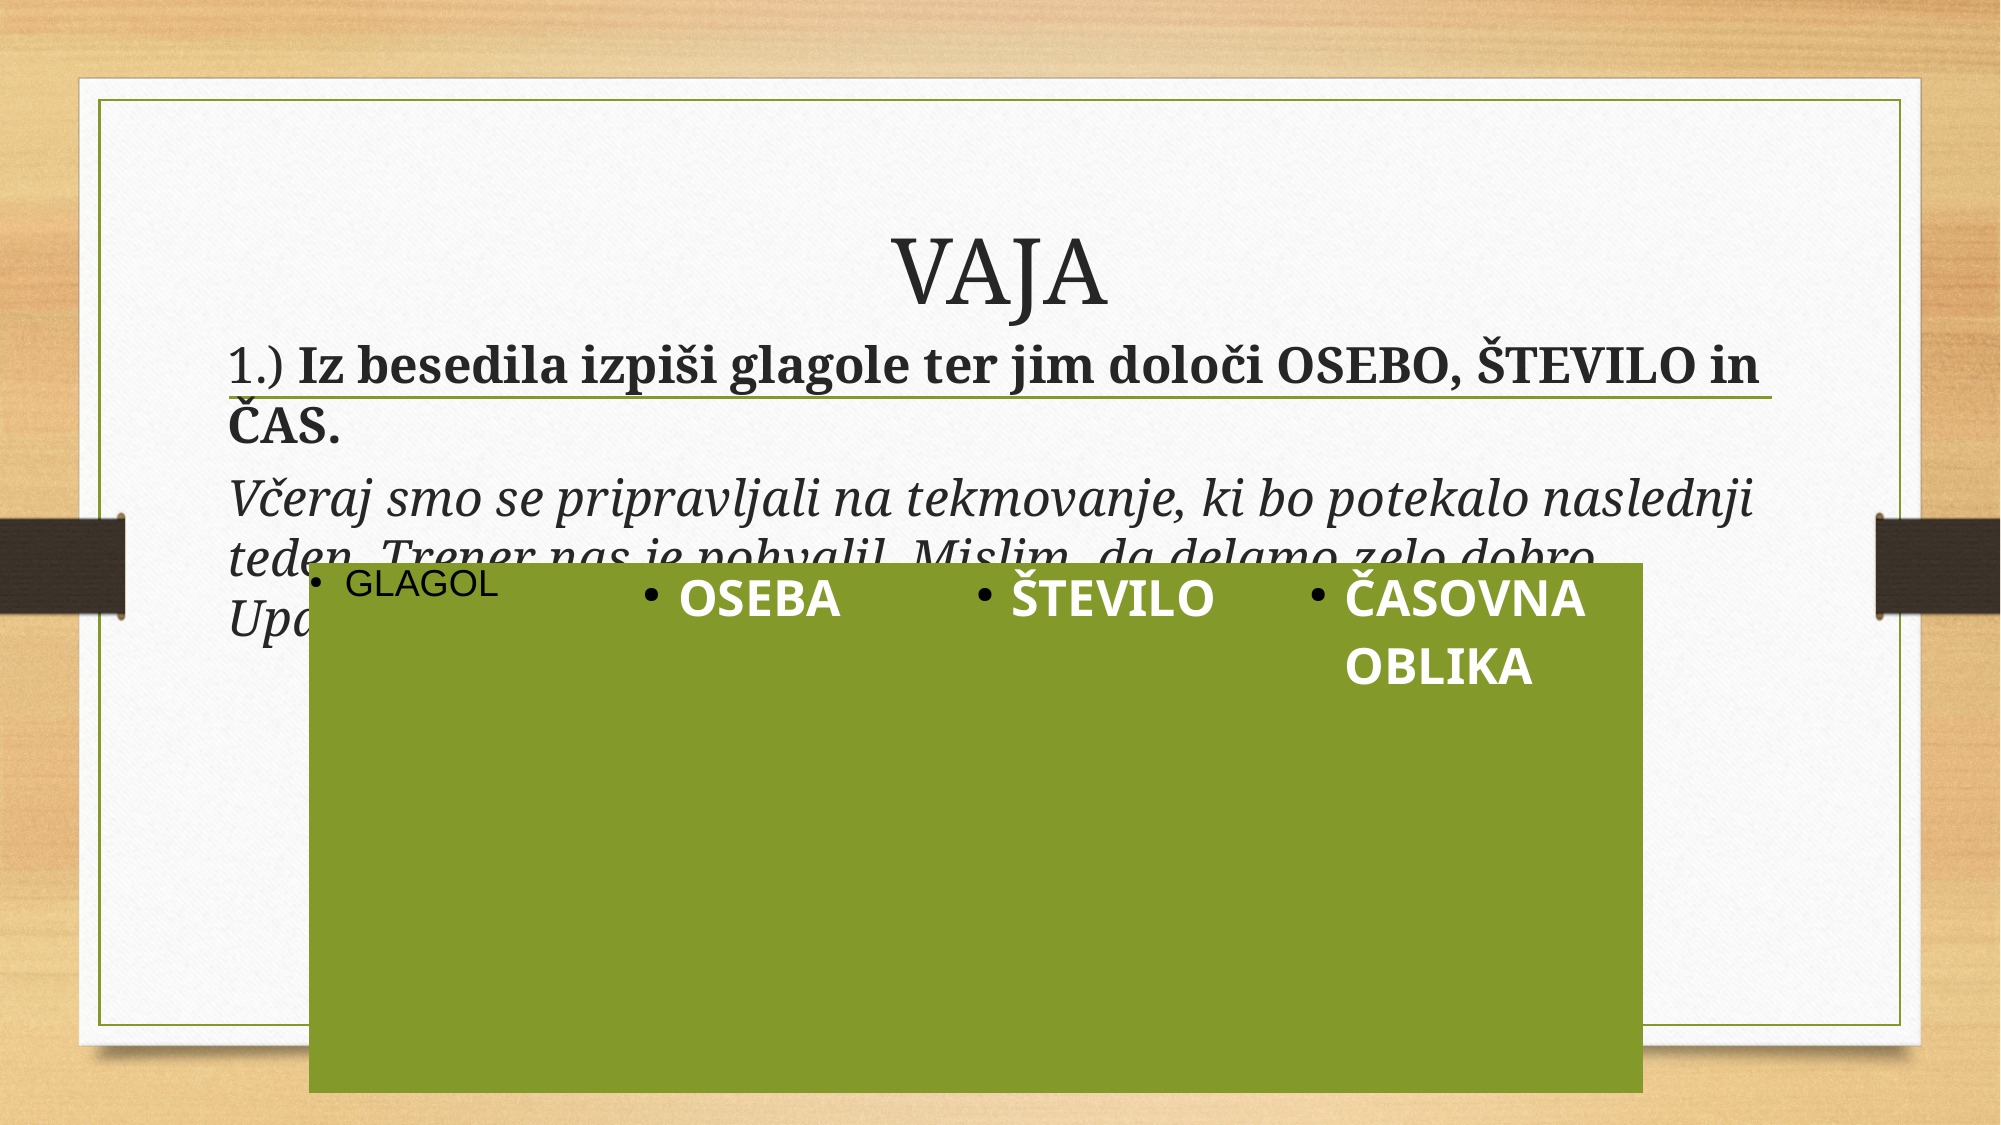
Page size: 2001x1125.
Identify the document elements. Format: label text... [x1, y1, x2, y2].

table_cell [1309, 755, 1643, 812]
list 1.) Iz besedila izpiši glagole ter jim določi OSEBO, ŠTEVILO in ČAS. Včeraj smo se pripravljali na tekmovanje, ki bo potekalo naslednji teden. Trener nas je pohvalil. Mislim, da delamo zelo dobro. Upamo, da bomo zmagali. [212, 326, 1788, 964]
table_cell [1309, 699, 1643, 755]
table_cell [309, 1037, 643, 1093]
table_cell [1309, 868, 1643, 924]
table_header GLAGOL [309, 563, 643, 699]
table_cell [976, 1037, 1309, 1093]
table_cell [1309, 981, 1643, 1037]
table_cell [309, 868, 643, 924]
table_cell [643, 924, 976, 981]
title VAJA [212, 161, 1788, 326]
table_header ČASOVNA OBLIKA [1309, 563, 1643, 699]
table_cell [643, 868, 976, 924]
table_cell [643, 755, 976, 812]
table_cell [1309, 812, 1643, 868]
table_header ŠTEVILO [976, 563, 1309, 699]
table_cell [976, 812, 1309, 868]
table_cell [309, 699, 643, 755]
table_cell [976, 981, 1309, 1037]
table_cell [309, 812, 643, 868]
table_cell [309, 755, 643, 812]
table_cell [643, 812, 976, 868]
table_cell [309, 981, 643, 1037]
table_cell [643, 981, 976, 1037]
table_cell [976, 868, 1309, 924]
table_header OSEBA [643, 563, 976, 699]
table_cell [643, 699, 976, 755]
table_cell [1309, 1037, 1643, 1093]
table_cell [976, 924, 1309, 981]
table_cell [976, 699, 1309, 755]
table_cell [1309, 924, 1643, 981]
table_cell [309, 924, 643, 981]
table_cell [976, 755, 1309, 812]
table_cell [643, 1037, 976, 1093]
